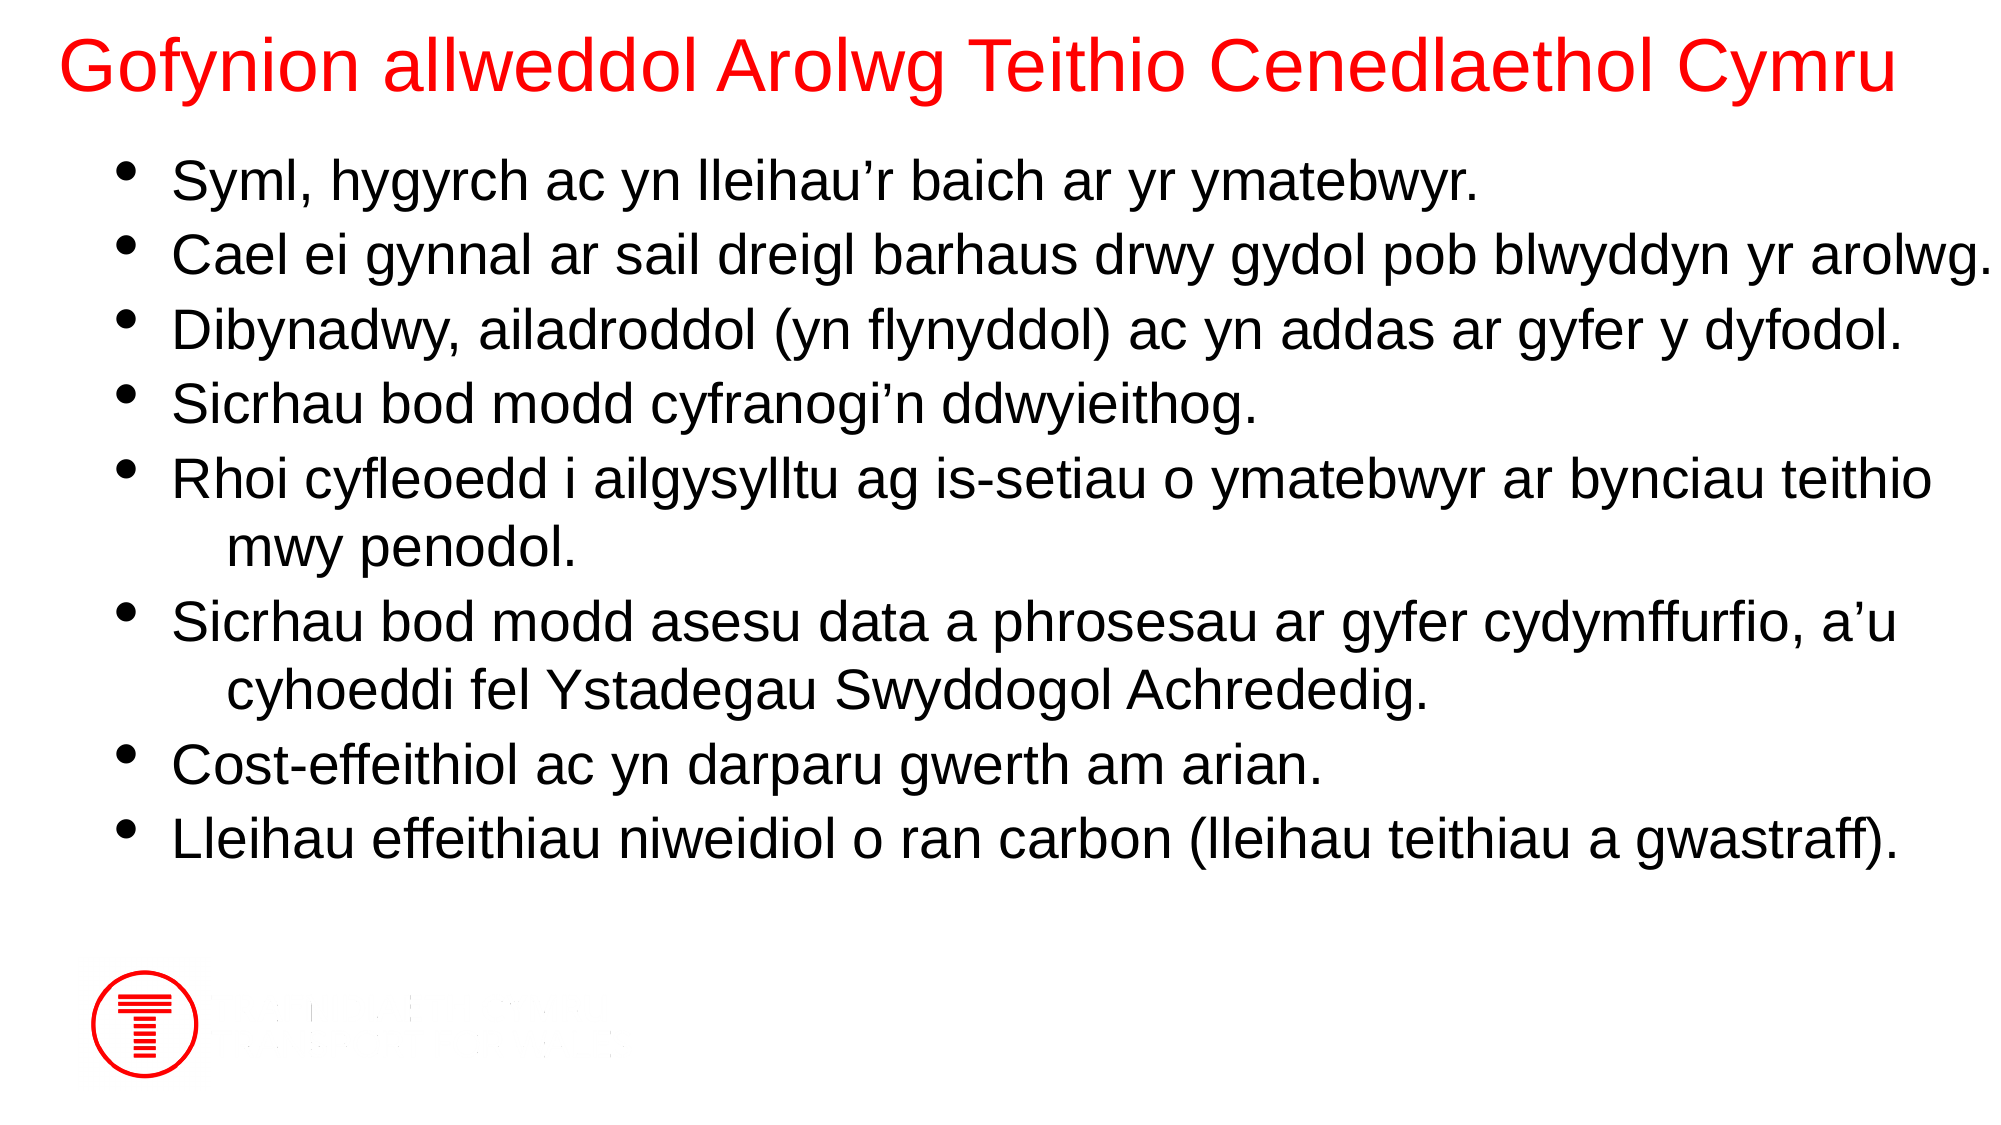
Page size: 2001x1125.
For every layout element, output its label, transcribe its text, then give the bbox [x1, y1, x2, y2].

text_box Gofynion allweddol Arolwg Teithio Cenedlaethol Cymru [45, 25, 1916, 110]
list Syml, hygyrch ac yn lleihau’r baich ar yr ymatebwyr. Cael ei gynnal ar sail dreigl barhaus drwy gydol pob blwyddyn yr arolwg. Dibynadwy, ailadroddol (yn flynyddol) ac yn addas ar gyfer y dyfodol. Sicrhau bod modd cyfranogi’n ddwyieithog. Rhoi cyfleoedd i ailgysylltu ag is-setiau o ymatebwyr ar bynciau teithio mwy penodol. Sicrhau bod modd asesu data a phrosesau ar gyfer cydymffurfio, a’u cyhoeddi fel Ystadegau Swyddogol Achrededig. Cost-effeithiol ac yn darparu gwerth am arian. Lleihau effeithiau niweidiol o ran carbon (lleihau teithiau a gwastraff). [101, 75, 2000, 895]
